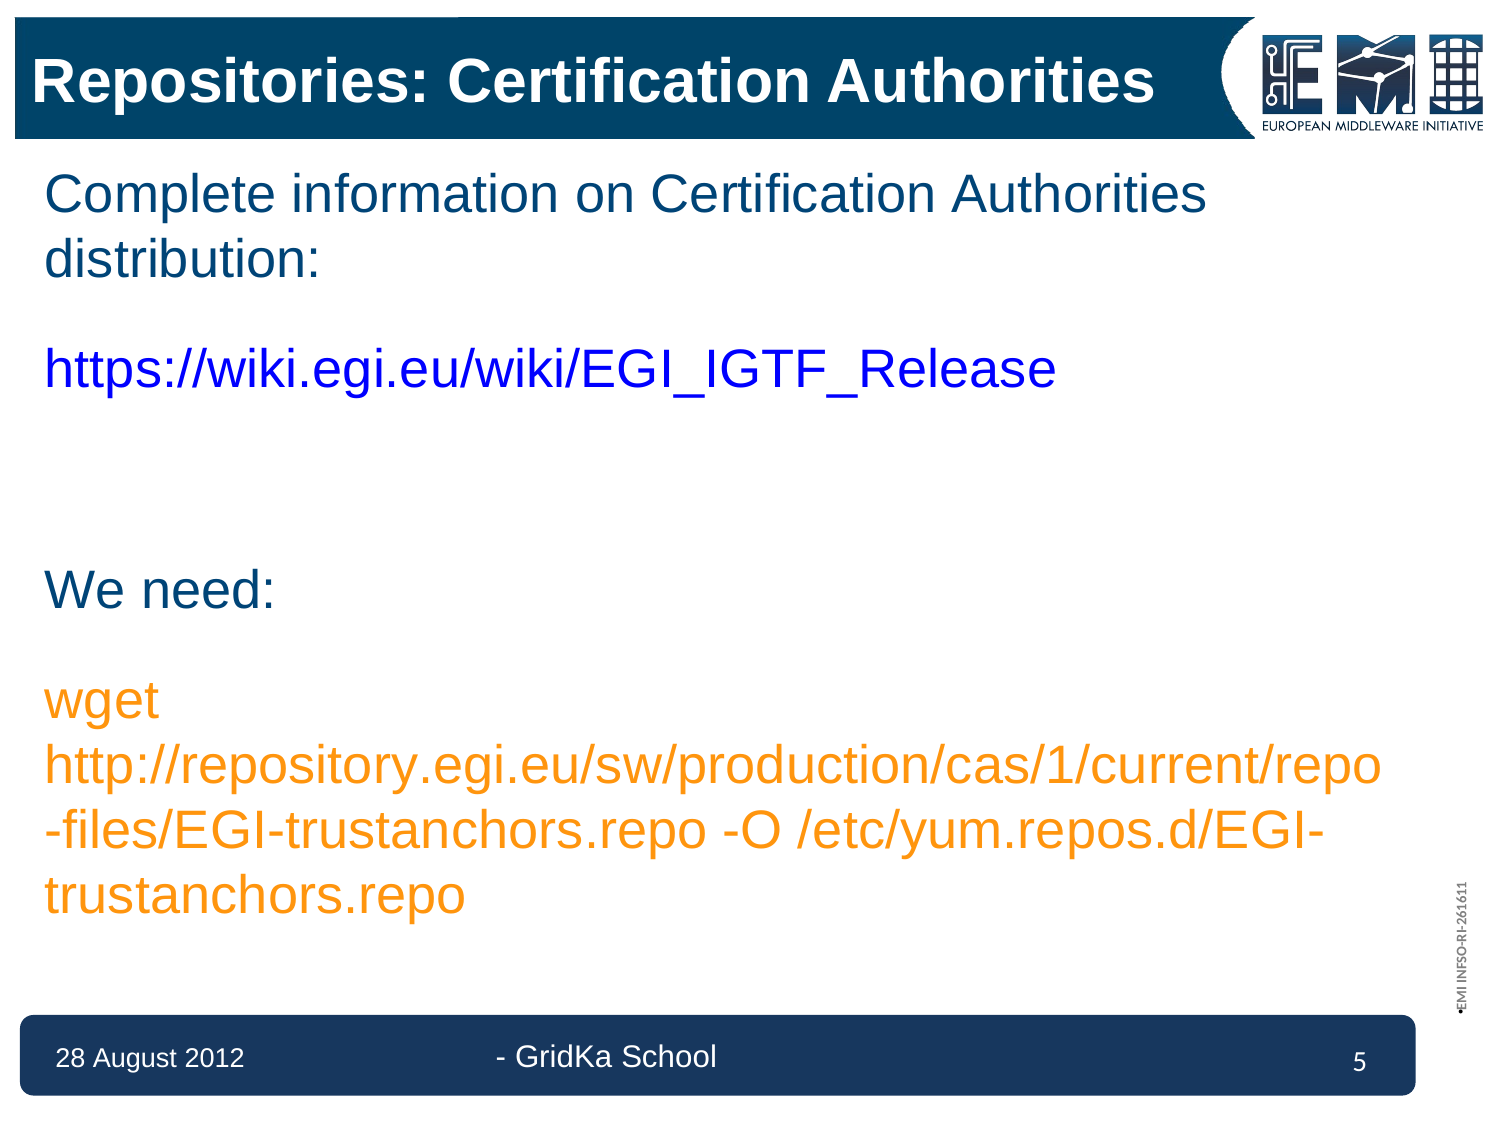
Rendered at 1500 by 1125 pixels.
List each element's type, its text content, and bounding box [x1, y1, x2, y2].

picture [1262, 34, 1483, 131]
text_box Repositories: Certification Authorities [17, 31, 1217, 123]
text_box [18, 150, 1413, 1001]
text_box Complete information on Certification Authorities distribution: https://wiki.egi.eu/wiki/EGI_IGTF_Release We need: wget http://repository.egi.eu/sw/production/cas/1/current/repo-files/EGI-trustanchors.repo -O /etc/yum.repos.d/EGI-trustanchors.repo [30, 150, 1416, 997]
picture [28, 17, 1255, 139]
picture [14, 17, 25, 139]
